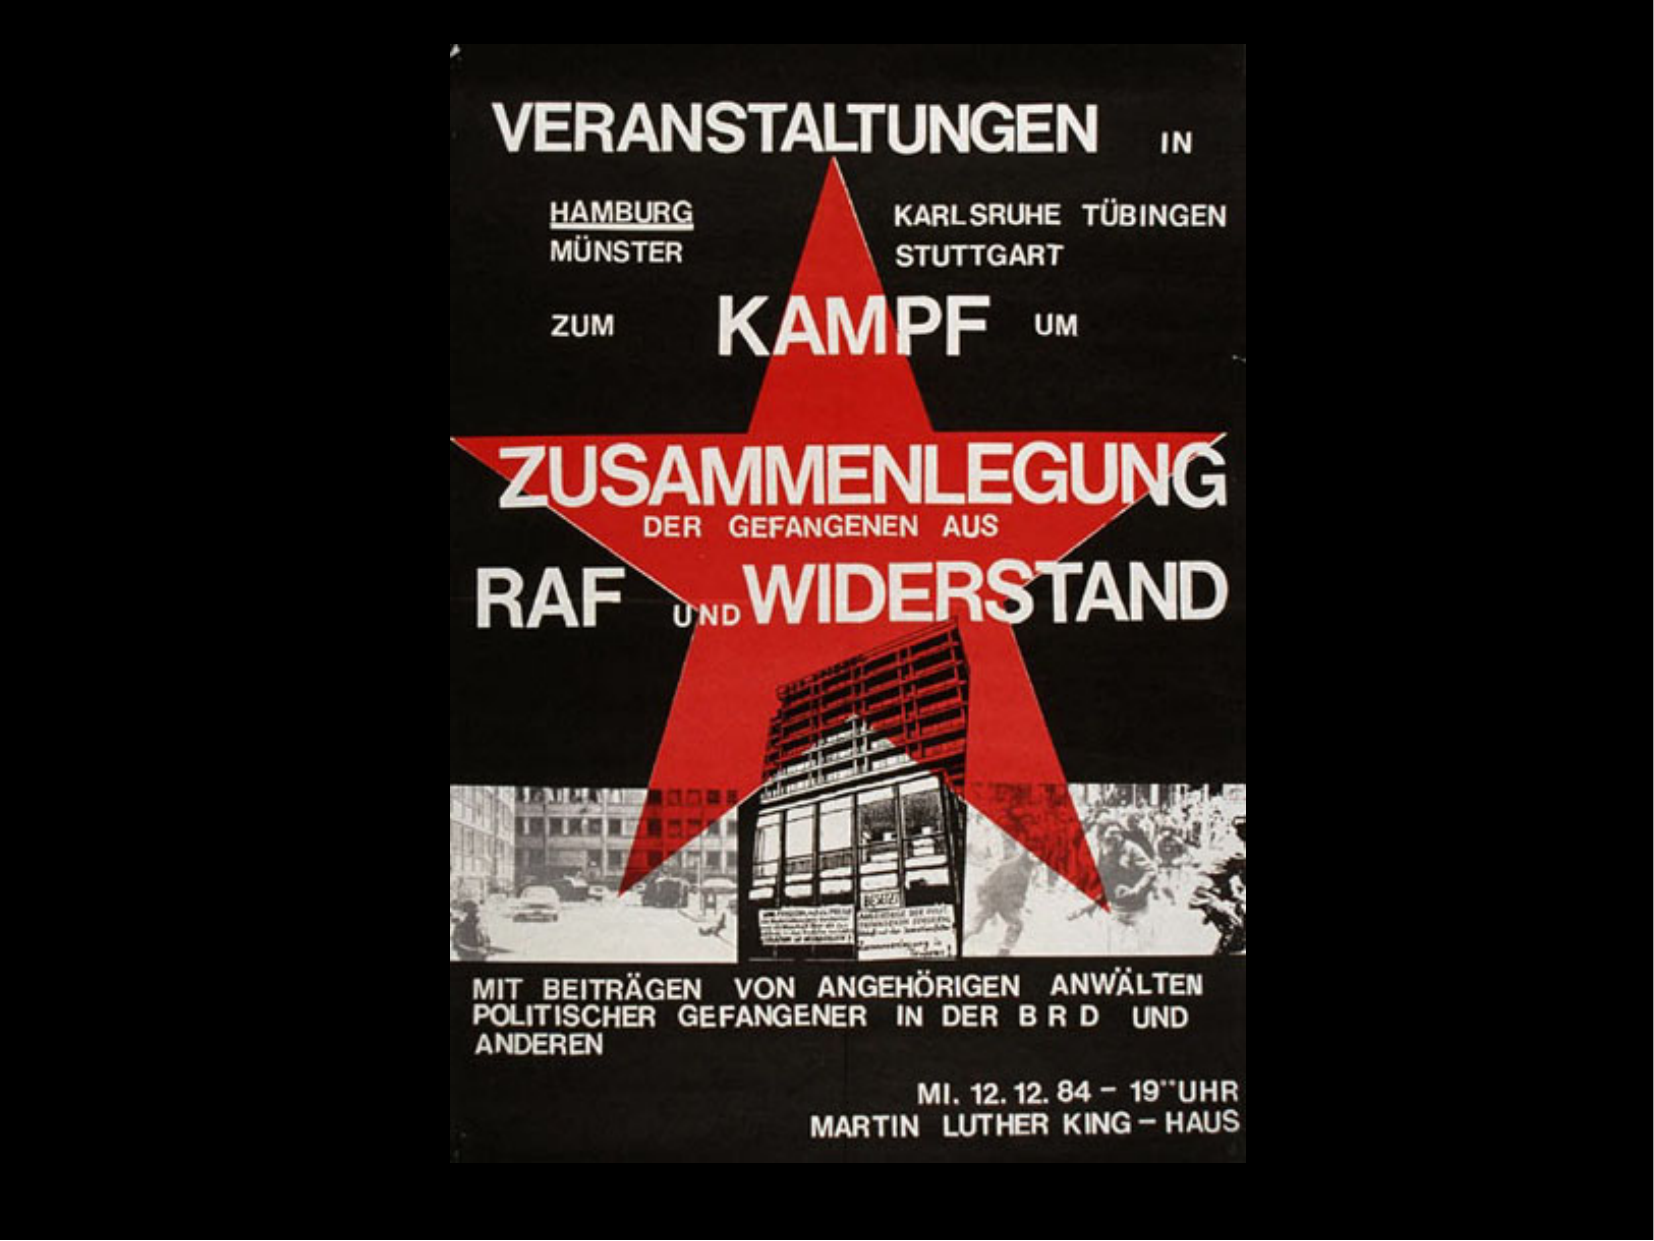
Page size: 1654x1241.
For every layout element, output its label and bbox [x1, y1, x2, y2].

picture [450, 44, 1246, 1163]
